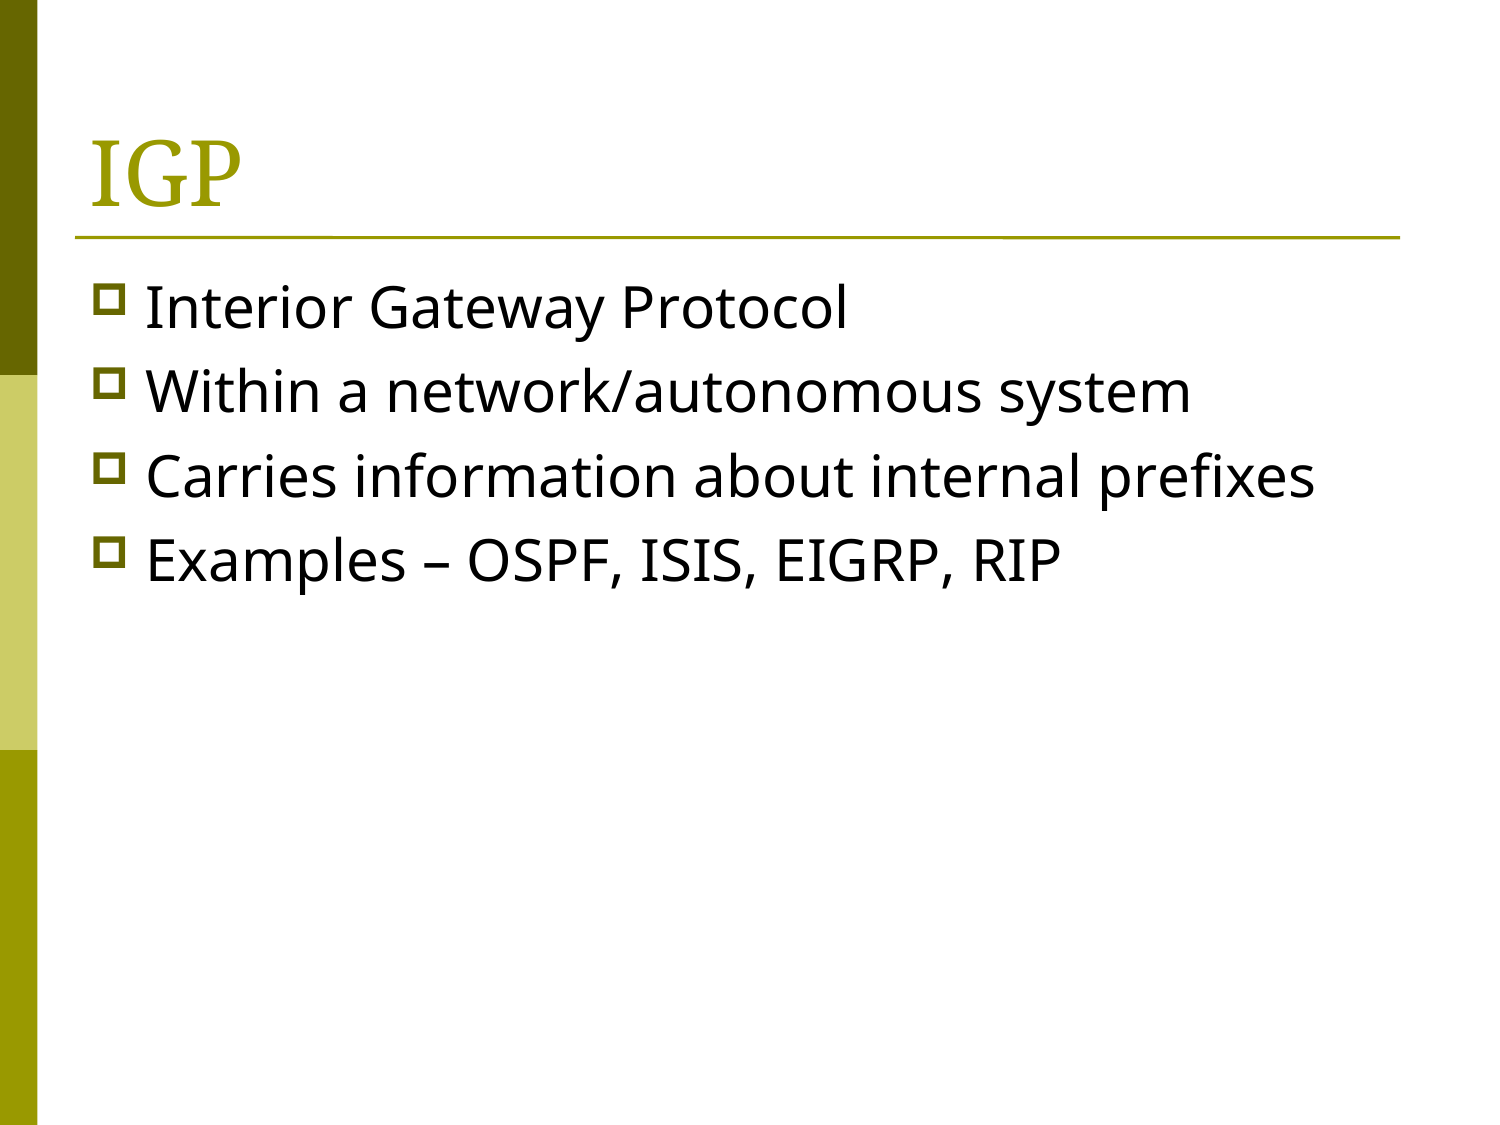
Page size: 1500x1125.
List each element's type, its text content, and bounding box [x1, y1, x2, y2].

list Interior Gateway Protocol Within a network/autonomous system Carries information about internal prefixes Examples – OSPF, ISIS, EIGRP, RIP [75, 262, 1426, 1006]
title IGP [75, 45, 1426, 233]
